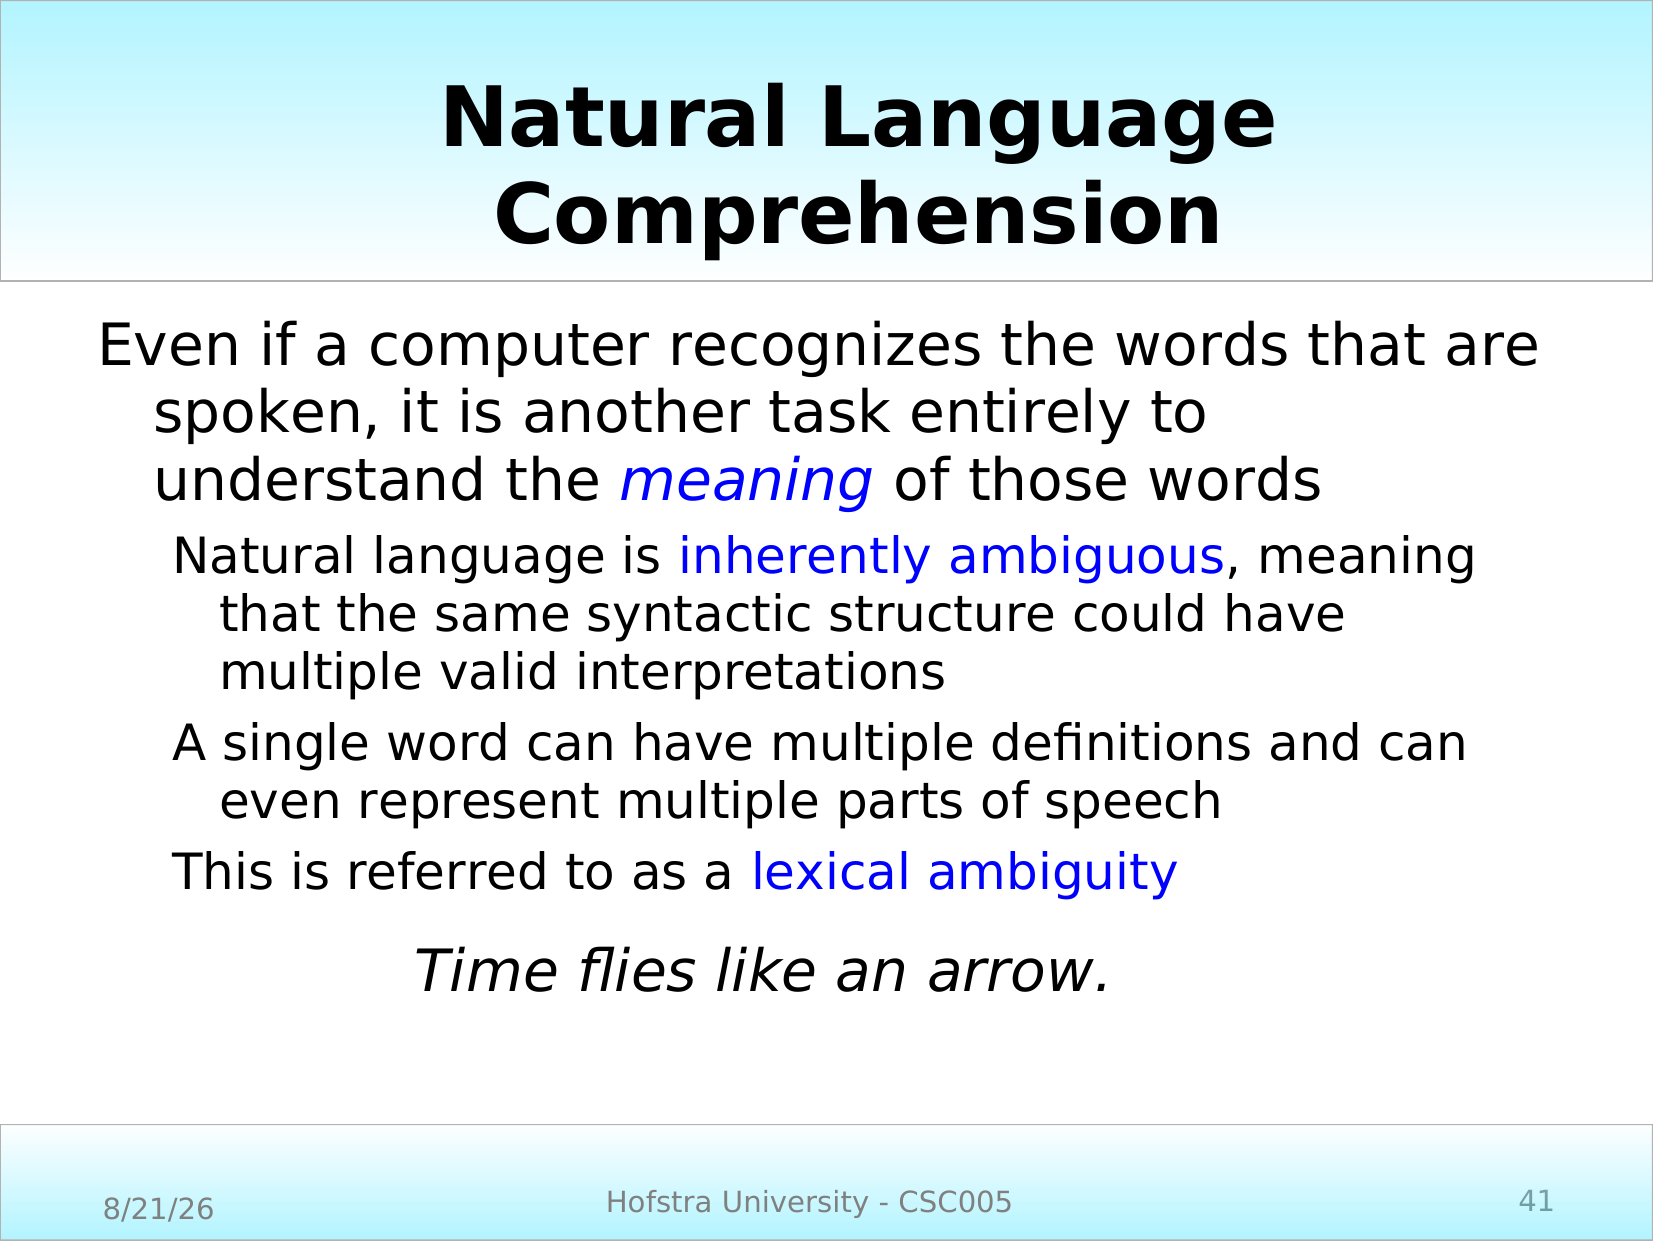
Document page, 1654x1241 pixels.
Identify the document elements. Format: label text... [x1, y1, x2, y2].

title Natural Language Comprehension [176, 47, 1541, 286]
list Even if a computer recognizes the words that are spoken, it is another task entirely to understand the meaning of those words Natural language is inherently ambiguous, meaning that the same syntactic structure could have multiple valid interpretations A single word can have multiple definitions and can even represent multiple parts of speech This is referred to as a lexical ambiguity Time flies like an arrow. [82, 303, 1571, 1131]
